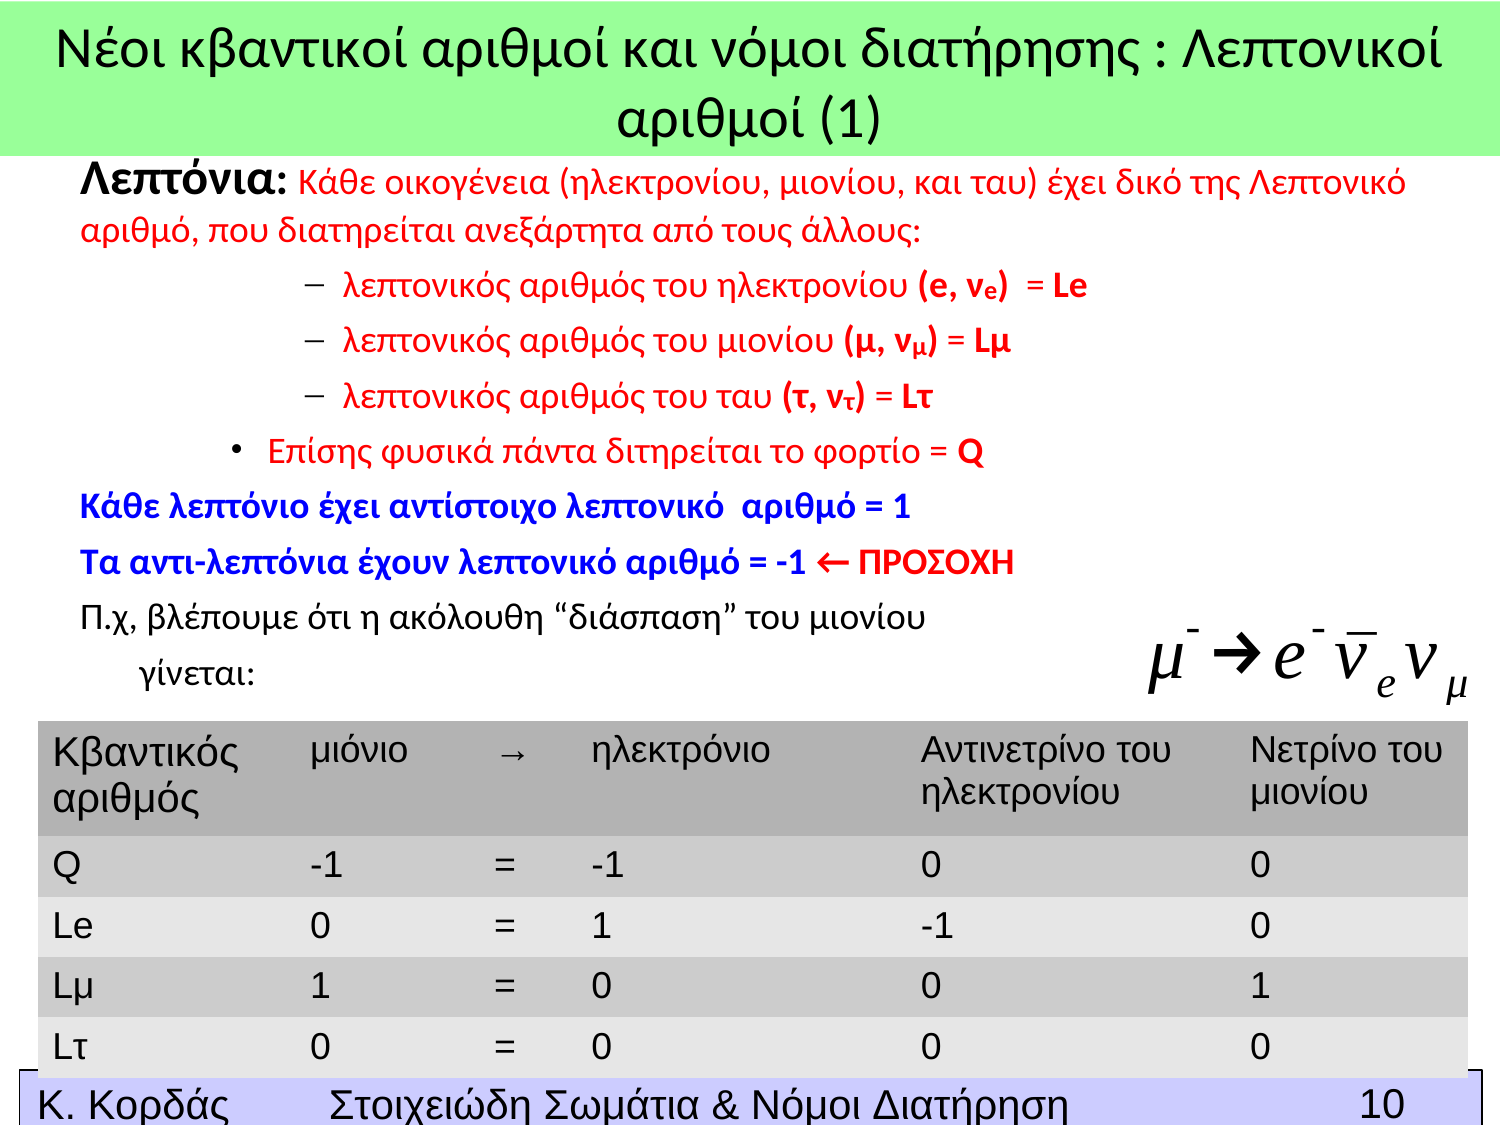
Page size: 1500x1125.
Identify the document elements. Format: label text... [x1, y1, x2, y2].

table_header ηλεκτρόνιο [577, 721, 906, 836]
table_cell = [479, 897, 577, 957]
table_cell 0 [906, 957, 1235, 1017]
table_cell = [479, 836, 577, 897]
table_header Αντινετρίνο του ηλεκτρονίου [906, 721, 1235, 836]
table_cell 0 [1235, 1017, 1468, 1078]
text_box Νέοι κβαντικοί αριθμοί και νόμοι διατήρησης : Λεπτονικοί αριθμοί (1) [0, 1, 1500, 156]
table_cell -1 [296, 836, 479, 897]
table_cell 1 [1235, 957, 1468, 1017]
table_cell Lμ [38, 957, 296, 1017]
table_cell Lτ [38, 1017, 296, 1078]
table_cell 0 [296, 897, 479, 957]
text_box Λεπτόνια: Κάθε οικογένεια (ηλεκτρονίου, μιονίου, και ταυ) έχει δικό της Λεπτονικό αριθμό, που διατηρείται ανεξάρτητα από τους άλλους: λεπτονικός αριθμός του ηλεκτρονίου (e, νe) = Le λεπτονικός αριθμός του μιονίου (μ, νμ) = Lμ λεπτονικός αριθμός του ταυ (τ, ντ) = Lτ Επίσης φυσικά πάντα διτηρείται το φορτίο = Q Κάθε λεπτόνιο έχει αντίστοιχο λεπτονικό αριθμό = 1 Tα αντι-λεπτόνια έχουν λεπτονικό αριθμό = -1 ← ΠΡΟΣΟΧΗ Π.χ, βλέπουμε ότι η ακόλουθη “διάσπαση” του μιονίου γίνεται: [64, 137, 1489, 995]
table_header Κβαντικός αριθμός [38, 721, 296, 836]
table_cell Q [38, 836, 296, 897]
table_cell 0 [577, 1017, 906, 1078]
table_header μιόνιο [296, 721, 479, 836]
table_cell 0 [296, 1017, 479, 1078]
table_cell 1 [296, 957, 479, 1017]
chart [1125, 600, 1489, 706]
table_cell 0 [906, 1017, 1235, 1078]
table_header Νετρίνο του μιονίου [1235, 721, 1468, 836]
table_cell Le [38, 897, 296, 957]
table_cell 1 [577, 897, 906, 957]
table_header → [479, 721, 577, 836]
table_cell 0 [577, 957, 906, 1017]
table_cell 0 [1235, 897, 1468, 957]
table_cell = [479, 957, 577, 1017]
table_cell 0 [1235, 836, 1468, 897]
table_cell -1 [577, 836, 906, 897]
table_cell 0 [906, 836, 1235, 897]
table_cell -1 [906, 897, 1235, 957]
table_cell = [479, 1017, 577, 1078]
